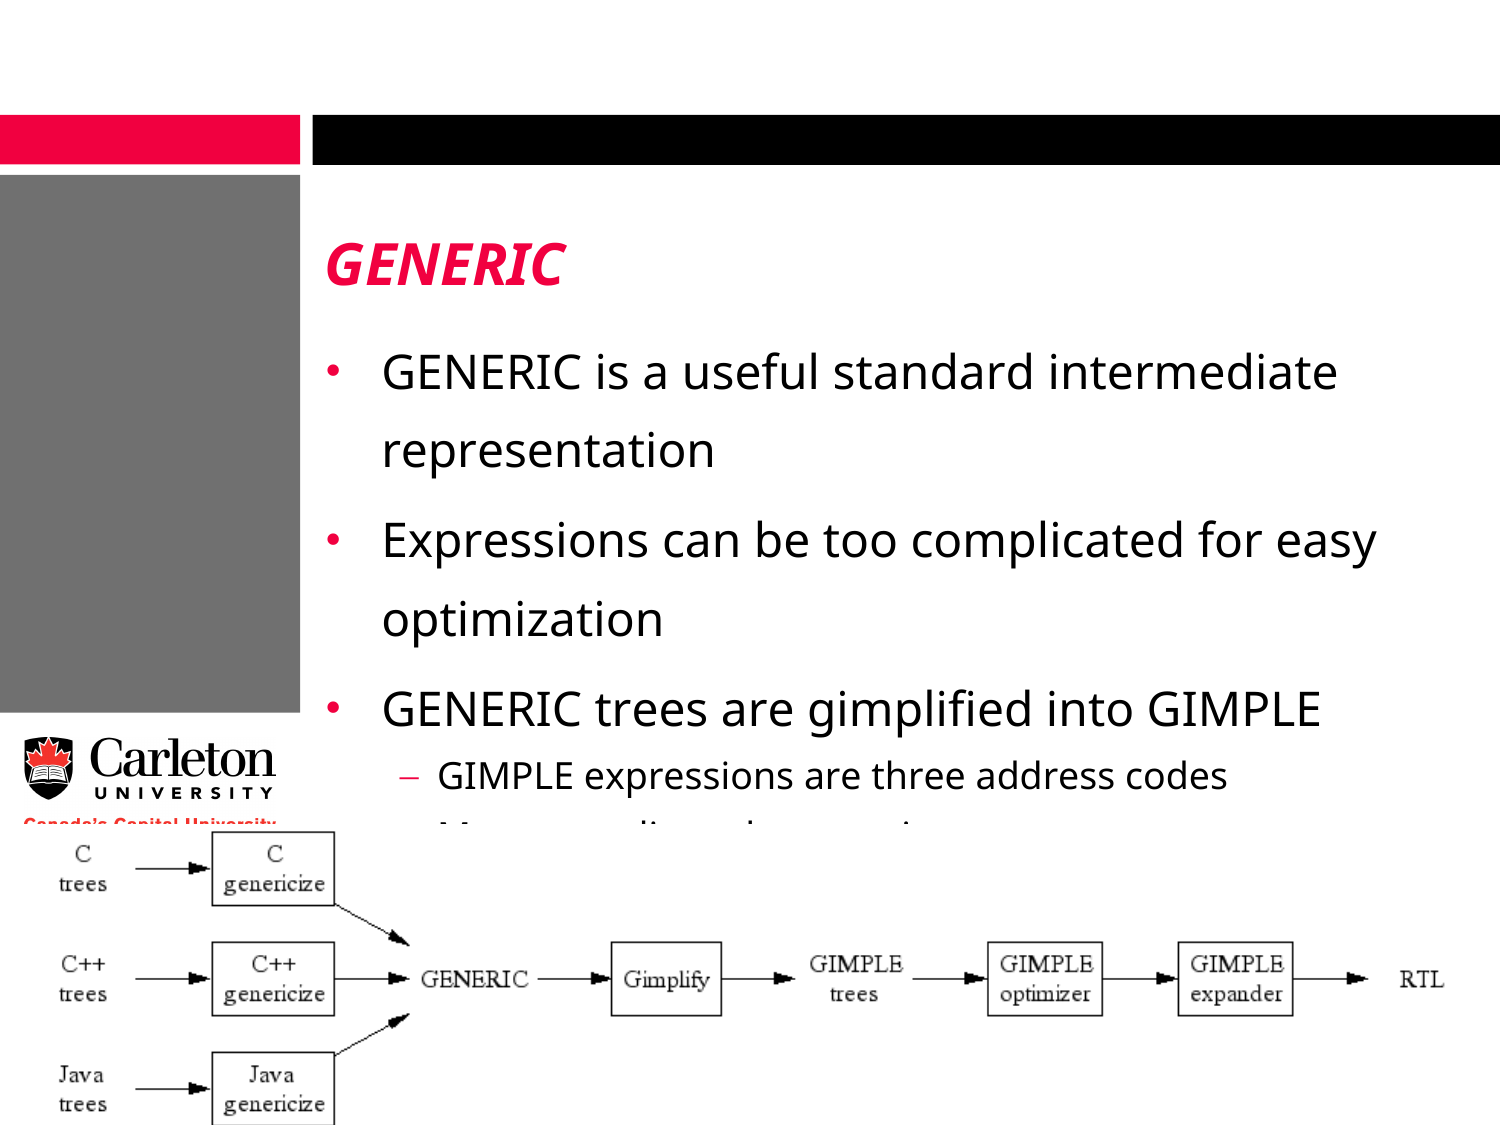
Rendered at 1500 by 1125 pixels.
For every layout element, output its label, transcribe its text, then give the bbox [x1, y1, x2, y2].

picture [0, 737, 1500, 1125]
list GENERIC is a useful standard intermediate representation Expressions can be too complicated for easy optimization GENERIC trees are gimplified into GIMPLE GIMPLE expressions are three address codes More complicated expressions generate temporary variables [324, 324, 1450, 824]
title GENERIC [324, 194, 1450, 324]
